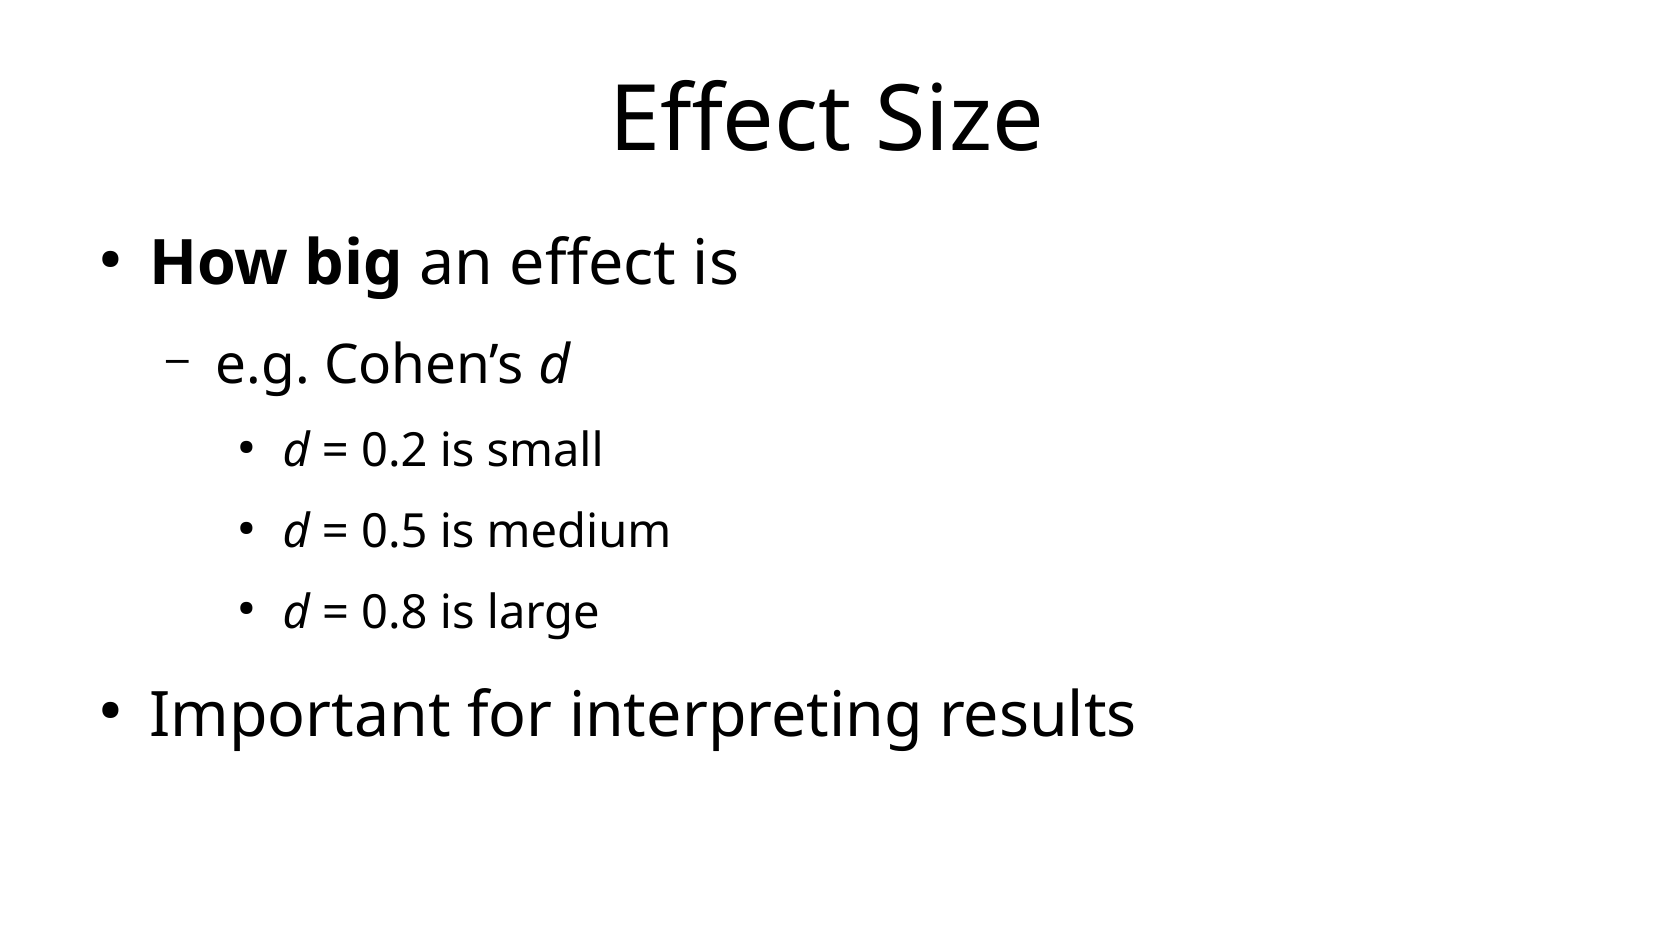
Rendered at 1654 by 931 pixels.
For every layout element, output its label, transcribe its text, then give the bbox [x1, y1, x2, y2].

title Effect Size [82, 37, 1571, 193]
list How big an effect is e.g. Cohen’s d d = 0.2 is small d = 0.5 is medium d = 0.8 is large Important for interpreting results [82, 217, 1571, 758]
